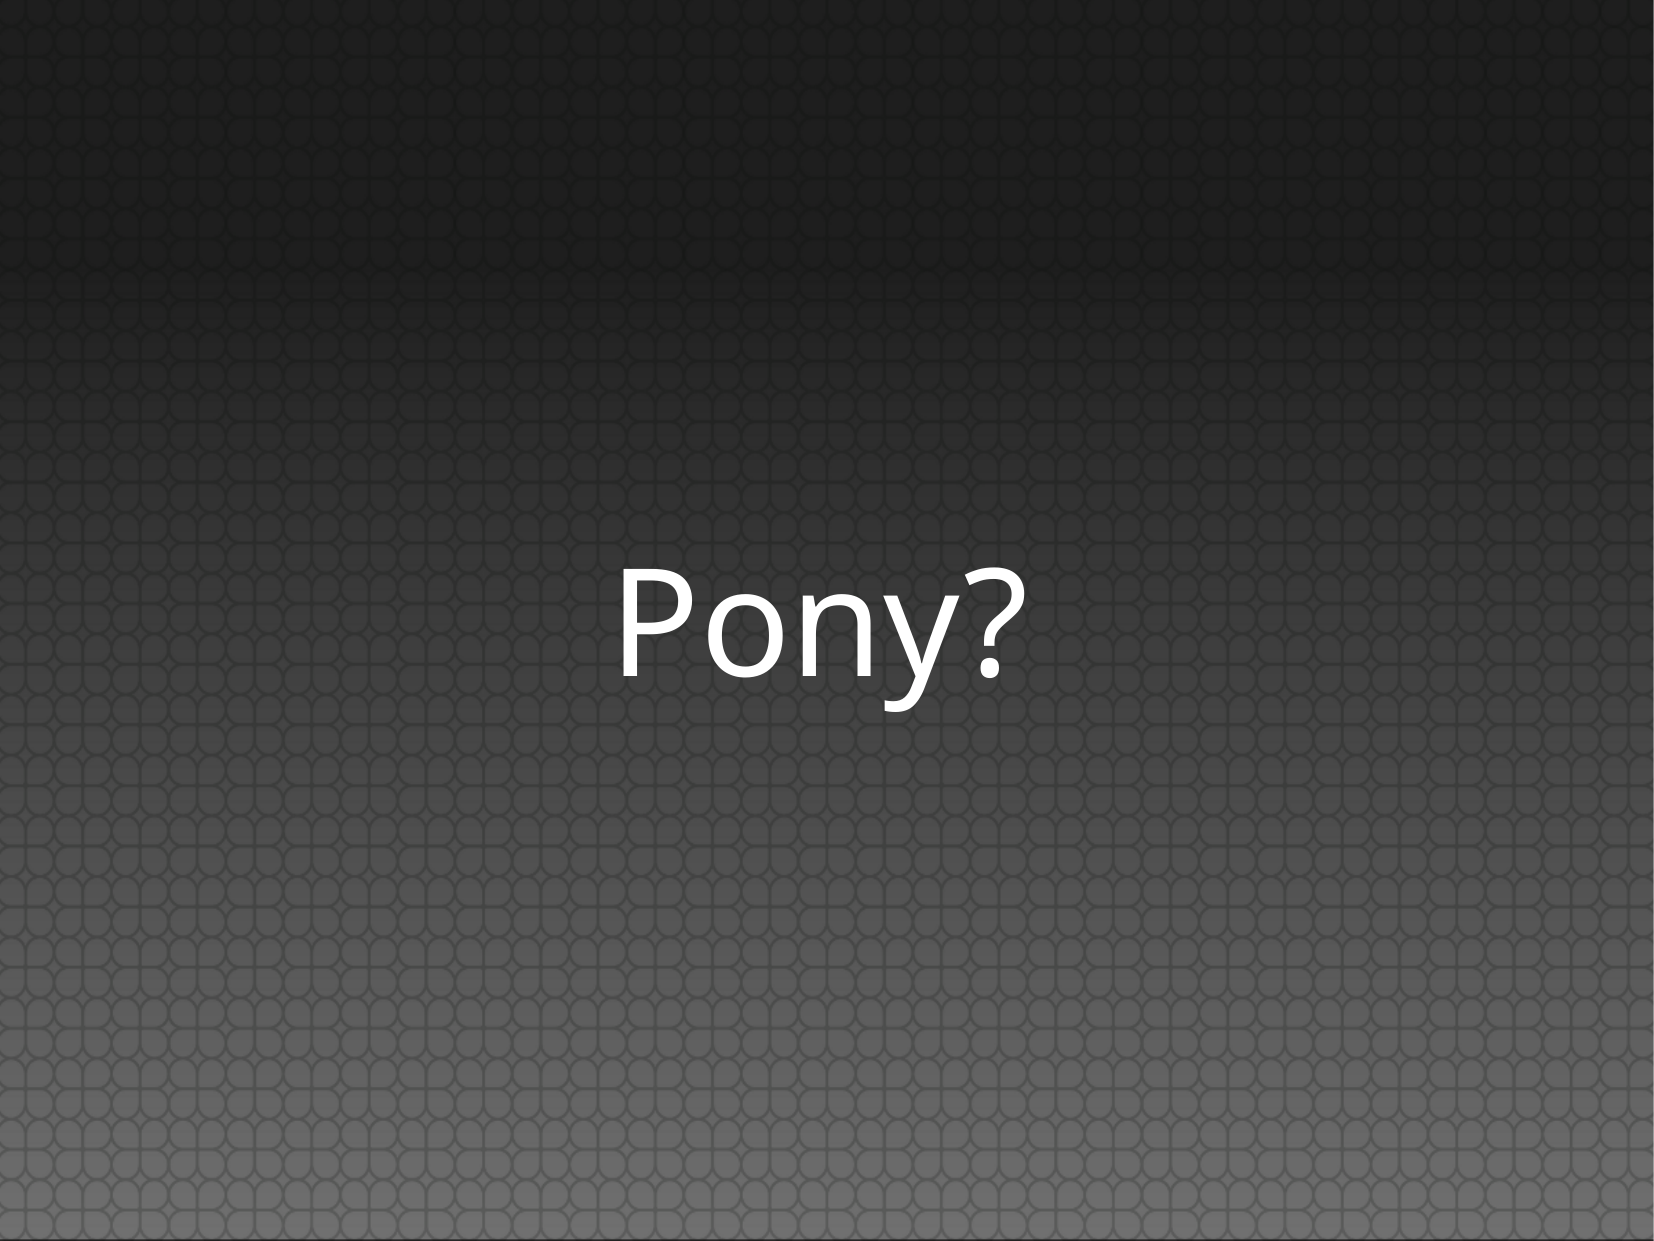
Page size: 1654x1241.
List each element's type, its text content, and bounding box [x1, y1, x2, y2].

title Pony? [75, 525, 1564, 713]
picture [0, 0, 1654, 1241]
